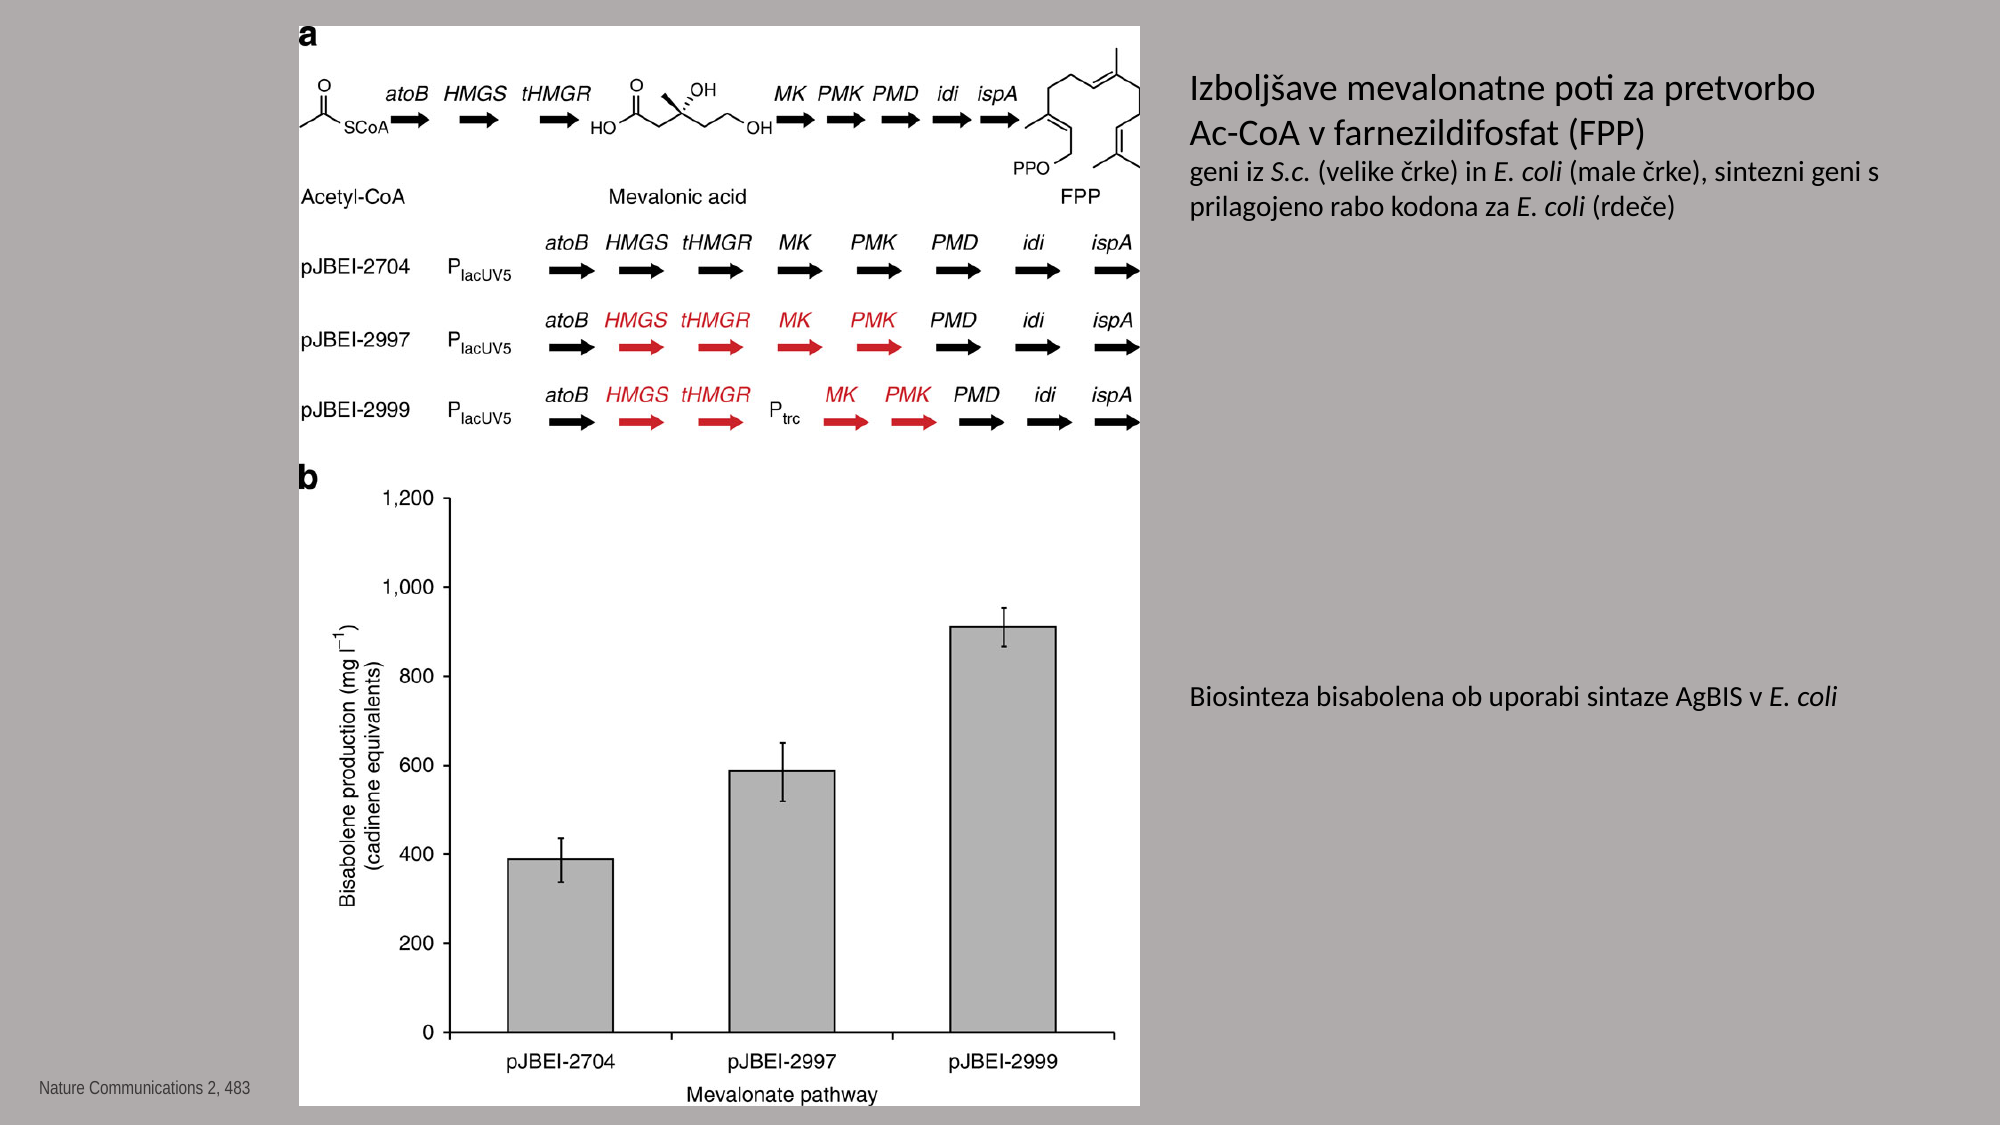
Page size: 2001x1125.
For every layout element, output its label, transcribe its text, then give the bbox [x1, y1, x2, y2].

text_box Nature Communications 2, 483 [20, 1068, 299, 1106]
text_box Izboljšave mevalonatne poti za pretvorbo Ac-CoA v farnezildifosfat (FPP) geni iz S.c. (velike črke) in E. coli (male črke), sintezni geni s prilagojeno rabo kodona za E. coli (rdeče) Biosinteza bisabolena ob uporabi sintaze AgBIS v E. coli [1174, 55, 1928, 720]
picture [299, 26, 1140, 1107]
